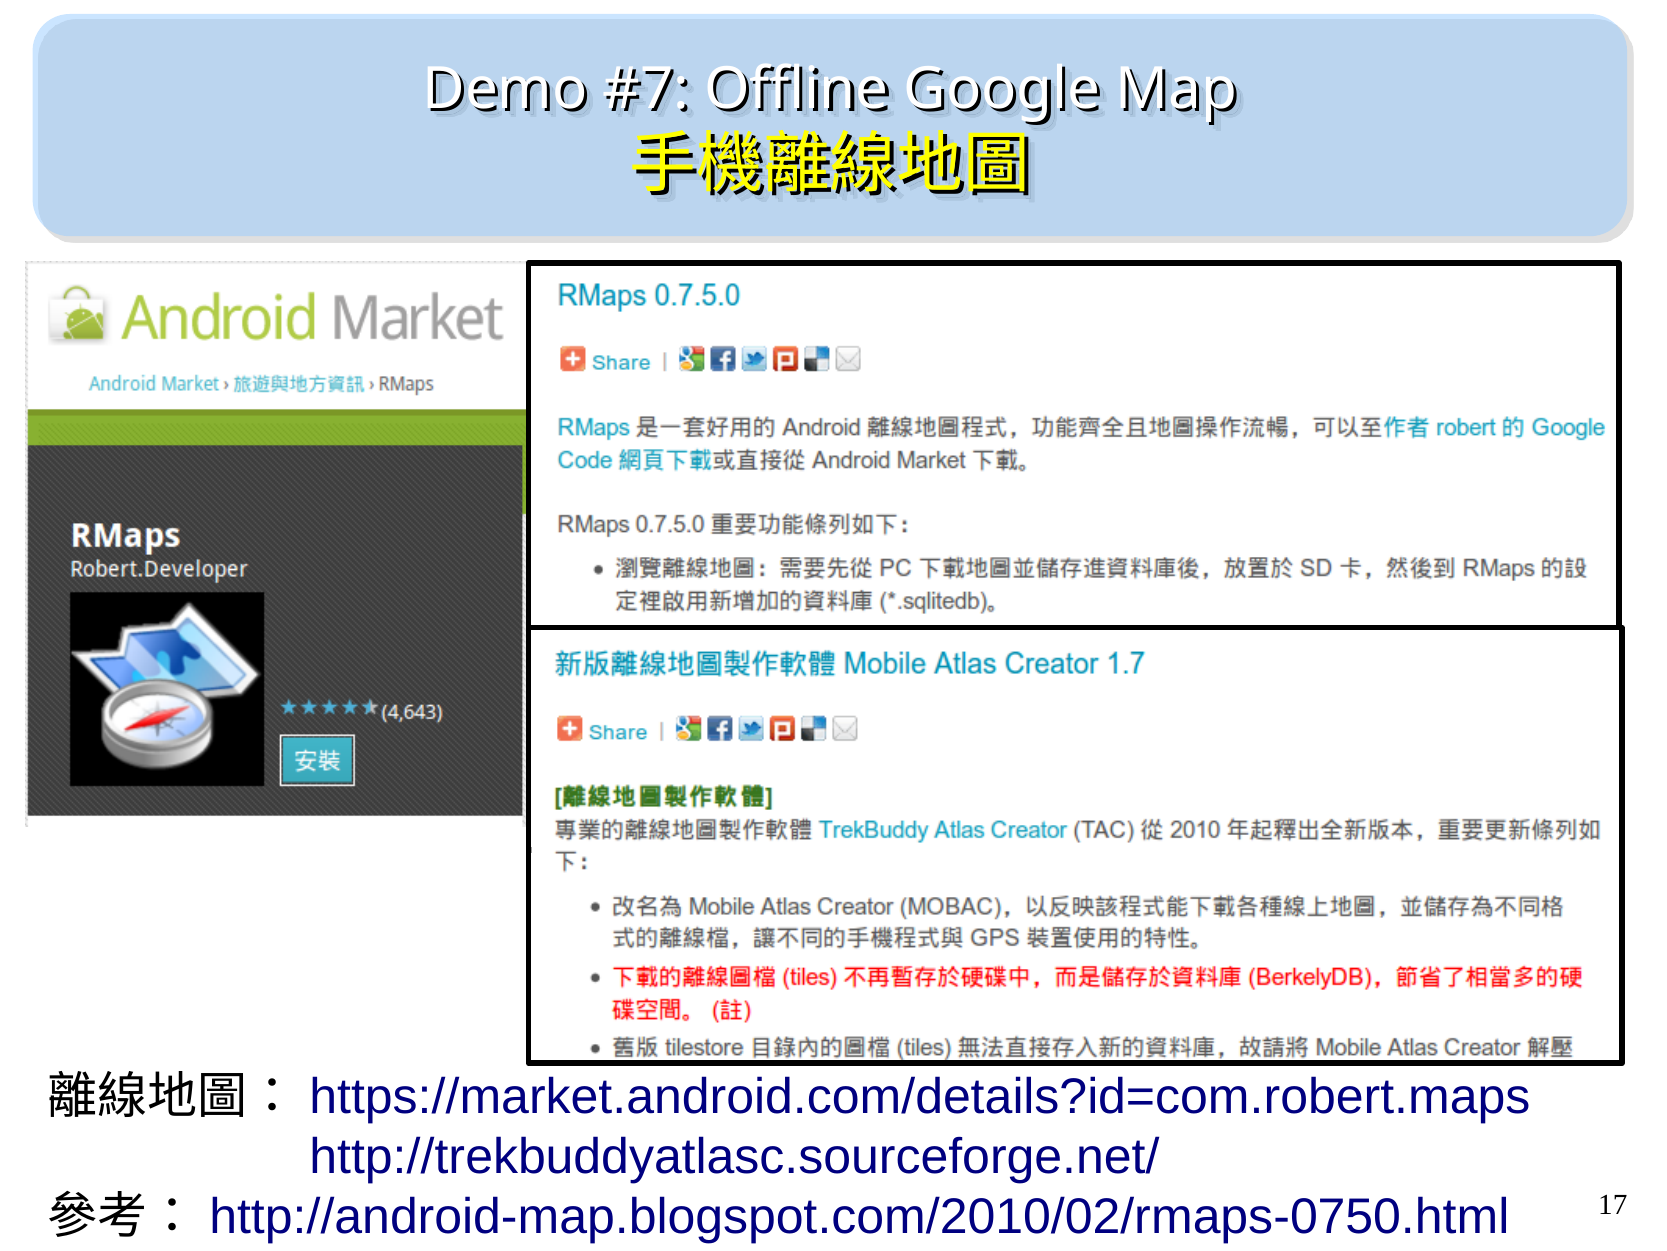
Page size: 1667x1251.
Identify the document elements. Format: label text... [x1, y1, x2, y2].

picture [531, 265, 1616, 625]
picture [531, 630, 1619, 1061]
picture [25, 261, 526, 827]
text_box 離線地圖：https://market.android.com/details?id=com.robert.maps http://trekbuddyatlasc.sourceforge.net/ 參考：http://android-map.blogspot.com/2010/02/rmaps-0750.html [32, 1055, 1595, 1251]
text_box Demo #7: Offline Google Map 手機離線地圖 [32, 13, 1628, 237]
